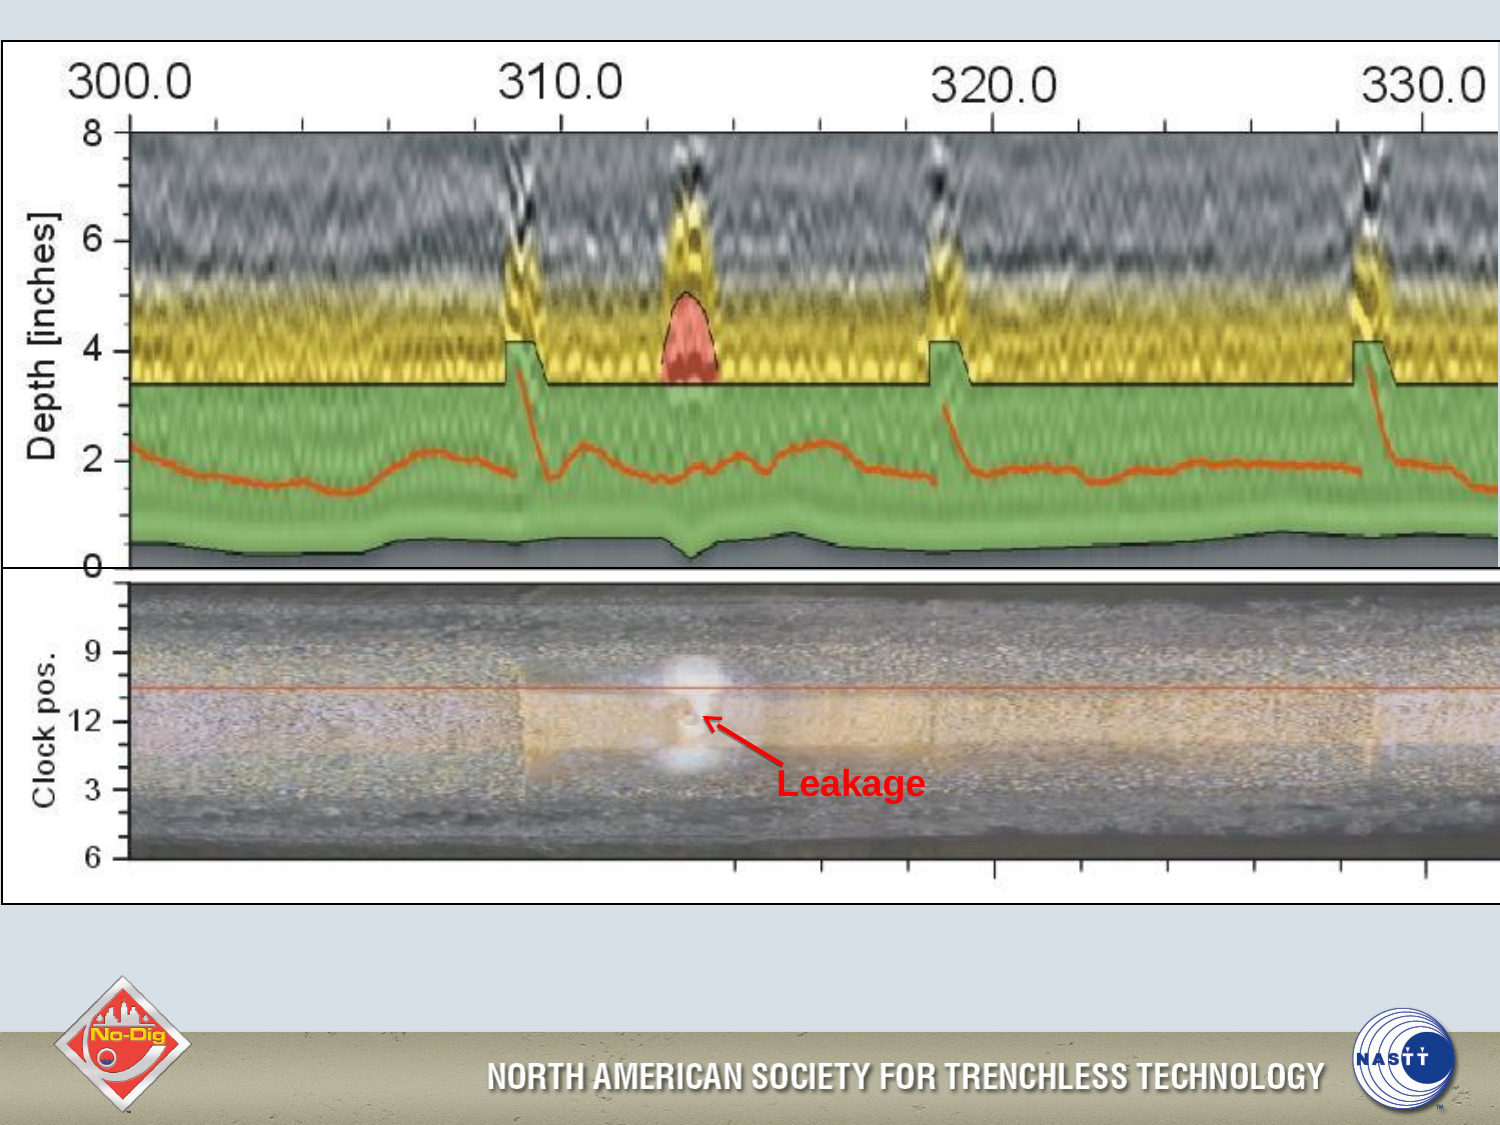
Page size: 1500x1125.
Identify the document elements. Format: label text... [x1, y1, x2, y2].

picture [0, 0, 1500, 1125]
text_box Leakage [761, 751, 994, 812]
picture [2, 42, 1500, 567]
picture [2, 569, 1500, 903]
